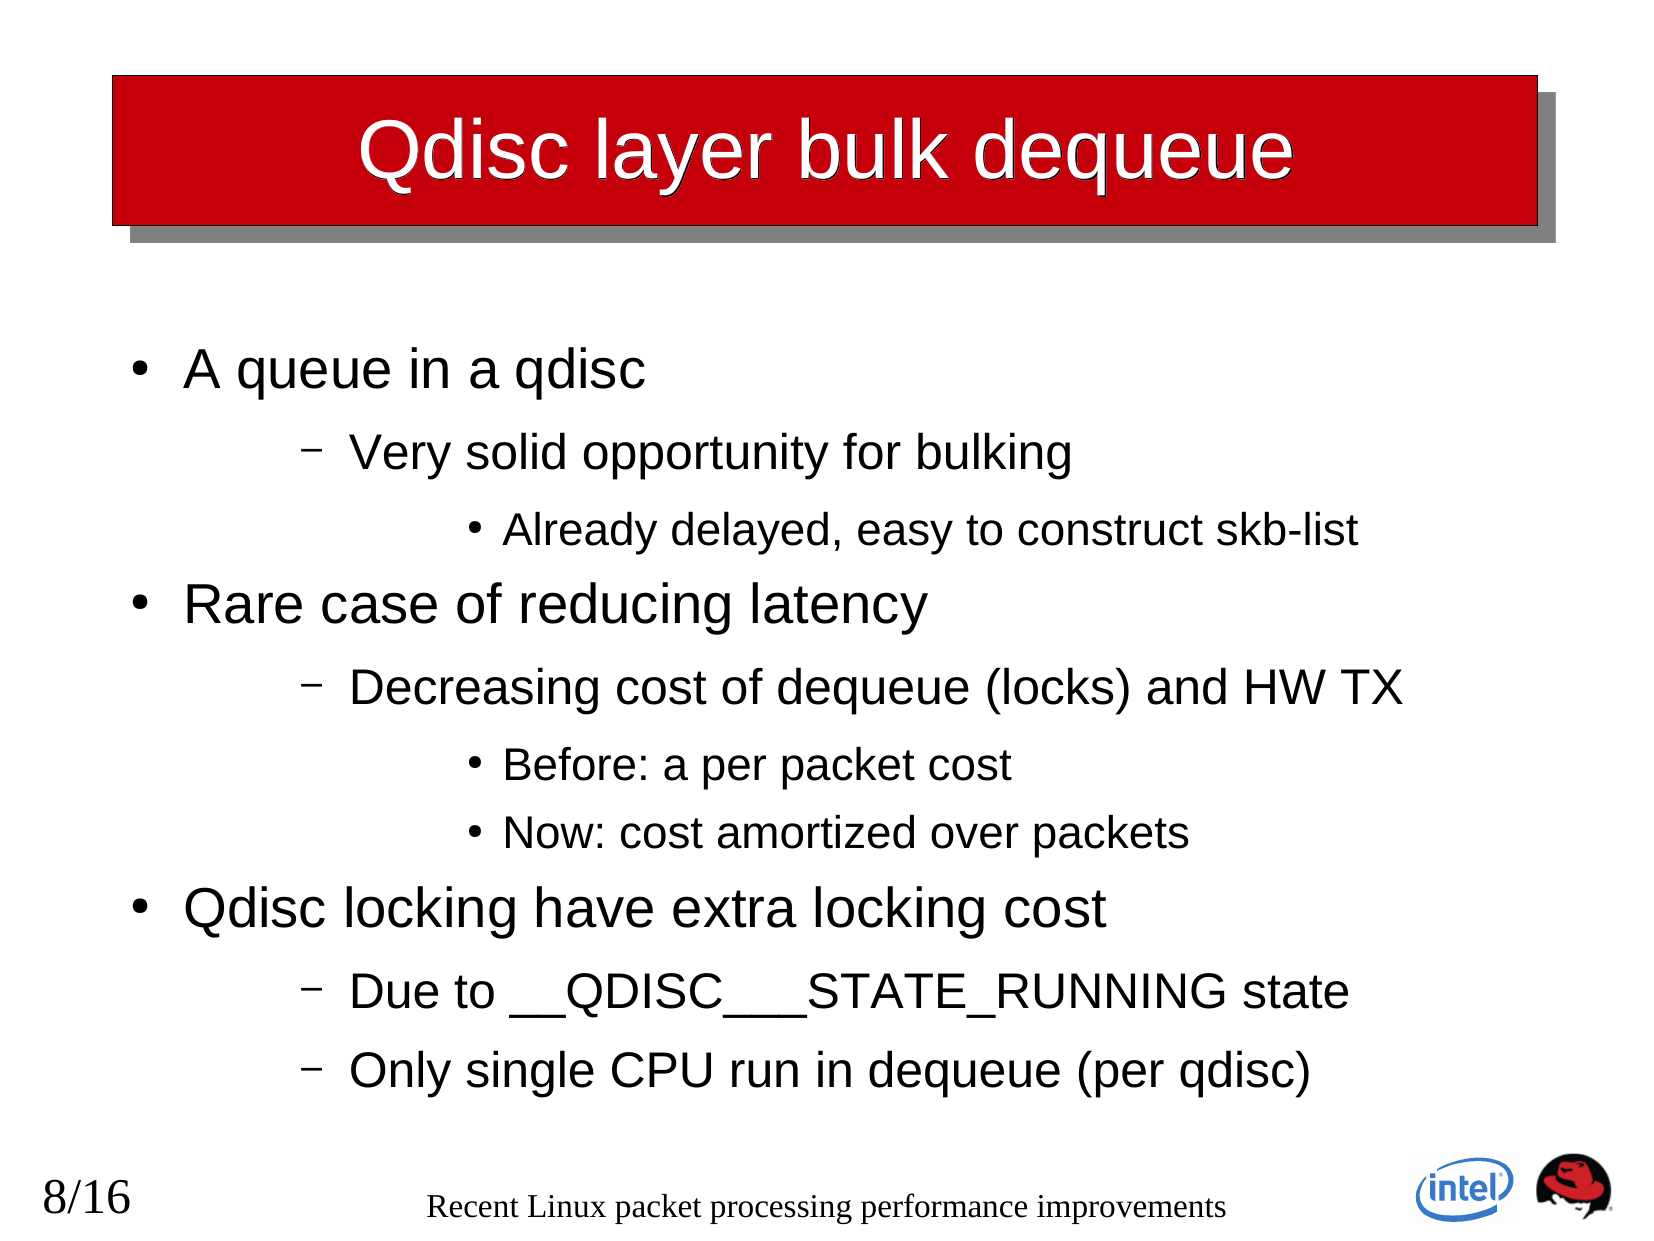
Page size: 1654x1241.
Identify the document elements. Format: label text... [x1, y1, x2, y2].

picture [1409, 1151, 1521, 1228]
list A queue in a qdisc Very solid opportunity for bulking Already delayed, easy to construct skb-list Rare case of reducing latency Decreasing cost of dequeue (locks) and HW TX Before: a per packet cost Now: cost amortized over packets Qdisc locking have extra locking cost Due to __QDISC___STATE_RUNNING state Only single CPU run in dequeue (per qdisc) [112, 337, 1538, 1126]
picture [1535, 1151, 1619, 1229]
title Qdisc layer bulk dequeue [116, 75, 1538, 226]
